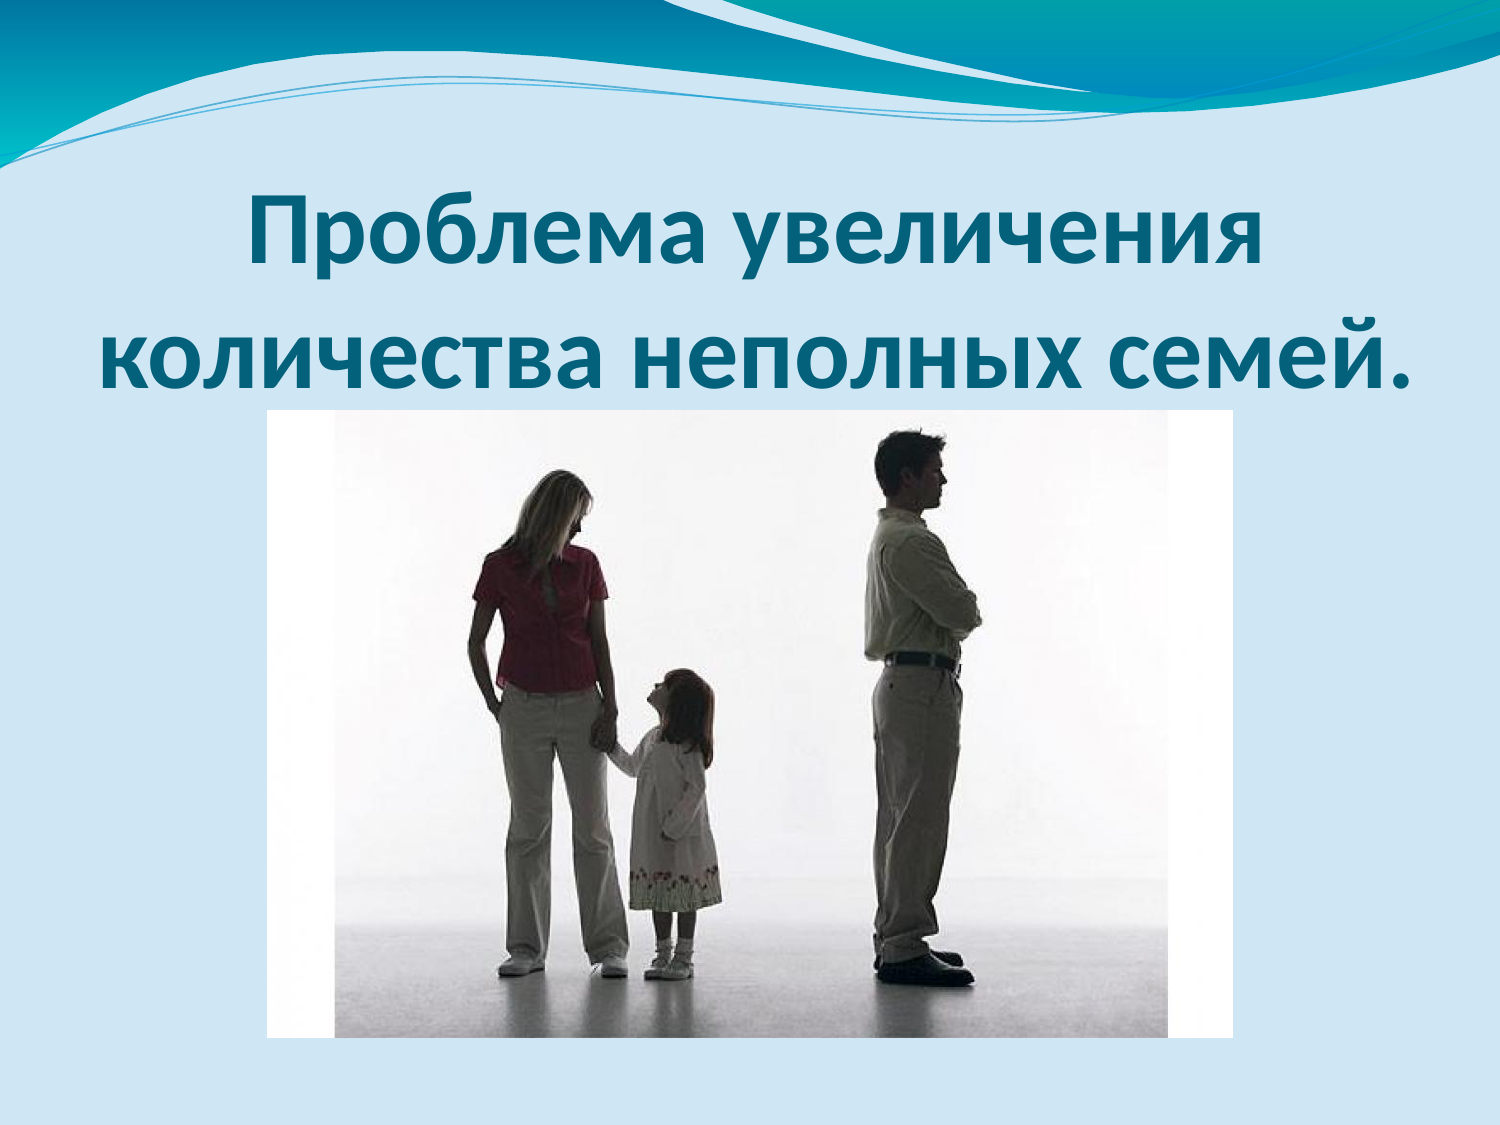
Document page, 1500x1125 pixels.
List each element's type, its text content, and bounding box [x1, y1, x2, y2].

picture [267, 410, 1233, 1038]
title Проблема увеличения количества неполных семей. [82, 152, 1432, 340]
